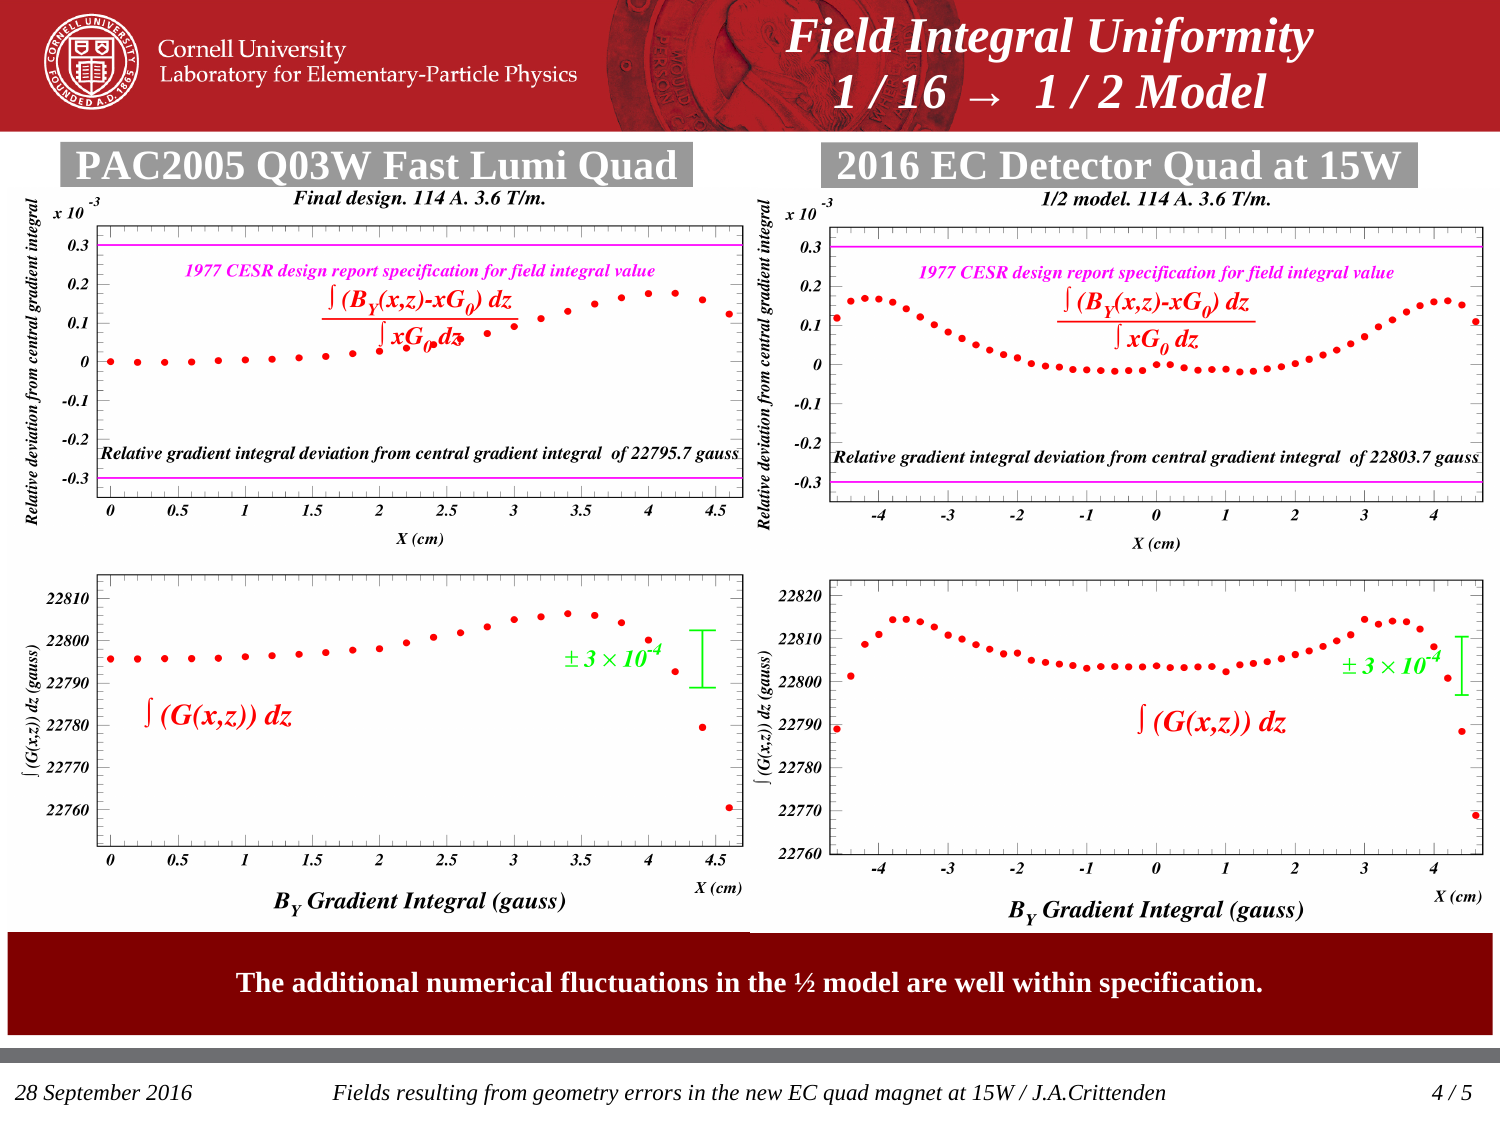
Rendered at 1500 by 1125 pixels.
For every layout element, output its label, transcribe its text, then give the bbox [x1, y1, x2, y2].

picture [7, 187, 1500, 933]
title Field Integral Uniformity 1 / 16 → 1 / 2 Model [600, 7, 1500, 121]
picture [0, 0, 1500, 132]
text_box The additional numerical fluctuations in the ½ model are well within specification. [7, 932, 1493, 1036]
text_box 2016 EC Detector Quad at 15W [821, 142, 1418, 188]
text_box PAC2005 Q03W Fast Lumi Quad [60, 141, 693, 187]
